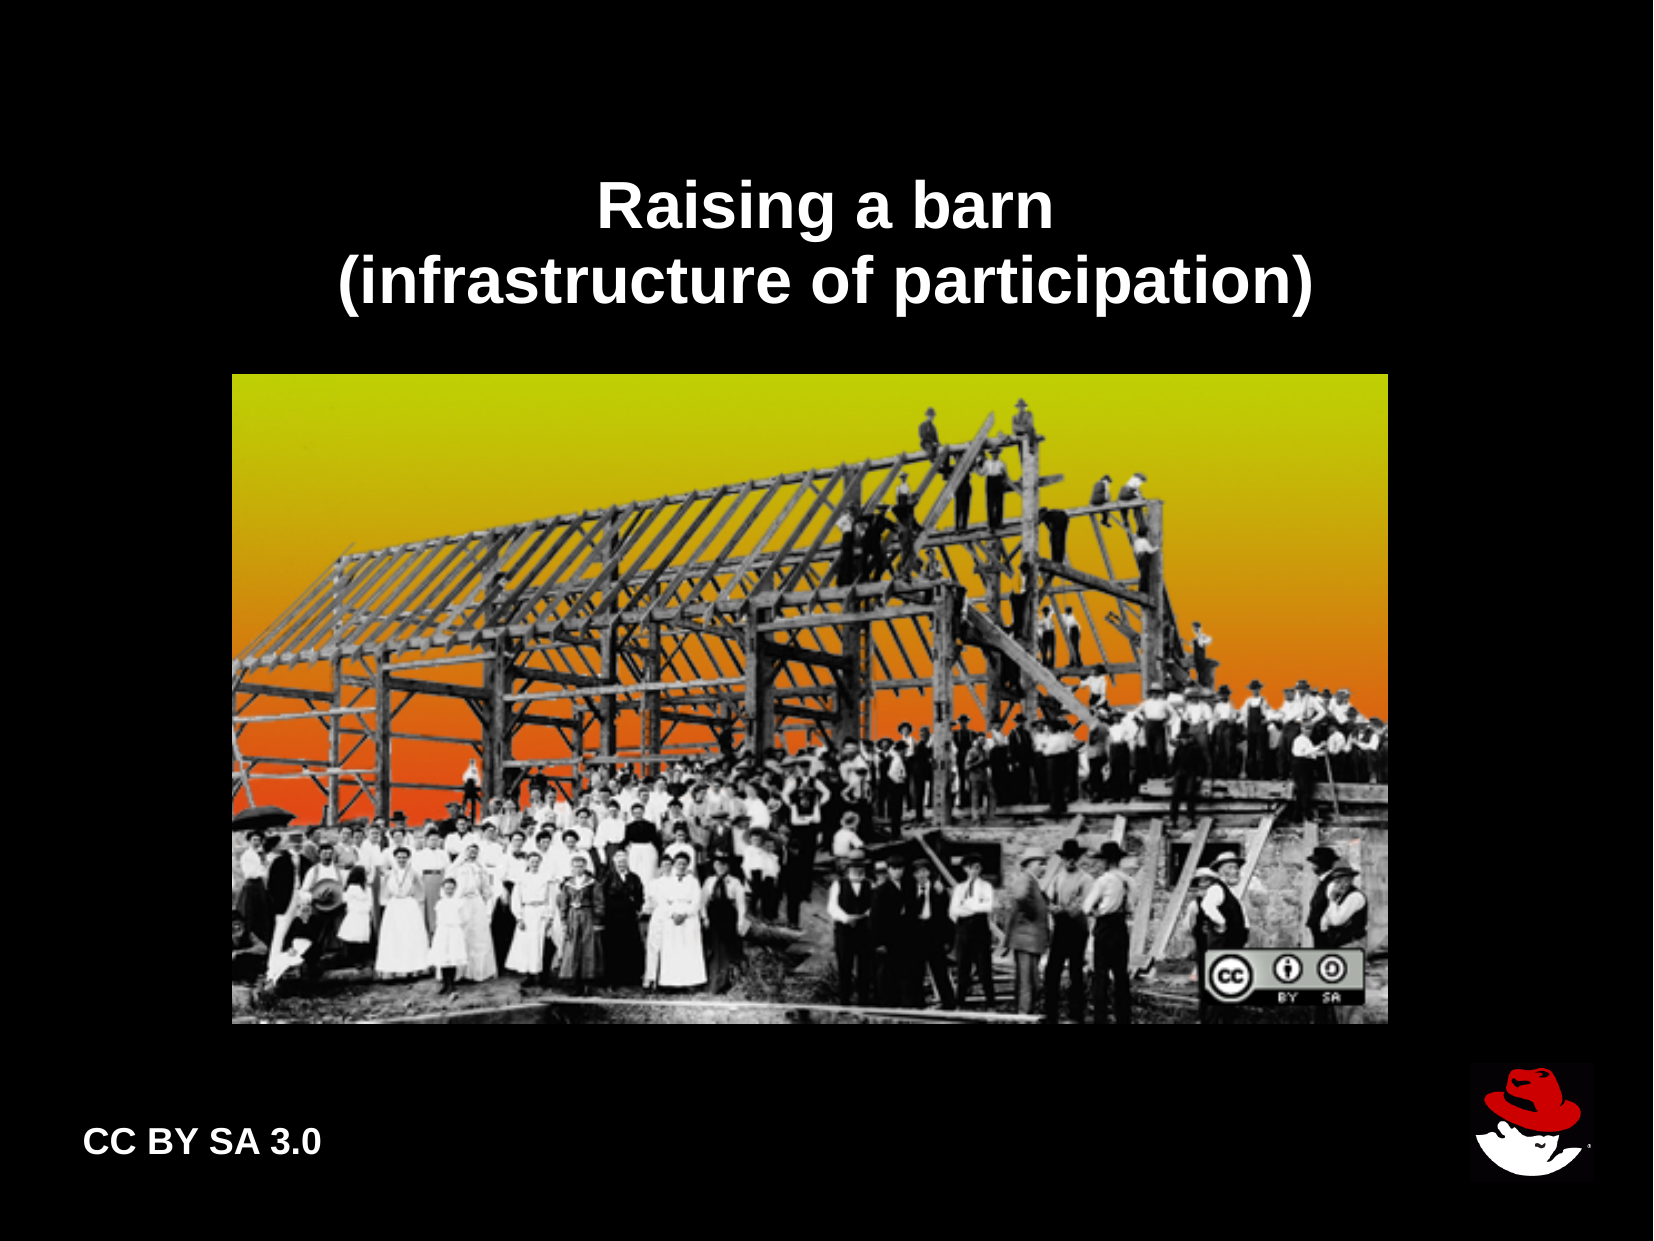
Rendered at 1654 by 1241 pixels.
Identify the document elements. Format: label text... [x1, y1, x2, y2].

picture [1470, 1063, 1594, 1182]
text_box CC BY SA 3.0 [82, 1109, 1571, 1174]
subtitle Raising a barn (infrastructure of participation) [82, 49, 1571, 1109]
picture [232, 374, 1388, 1024]
